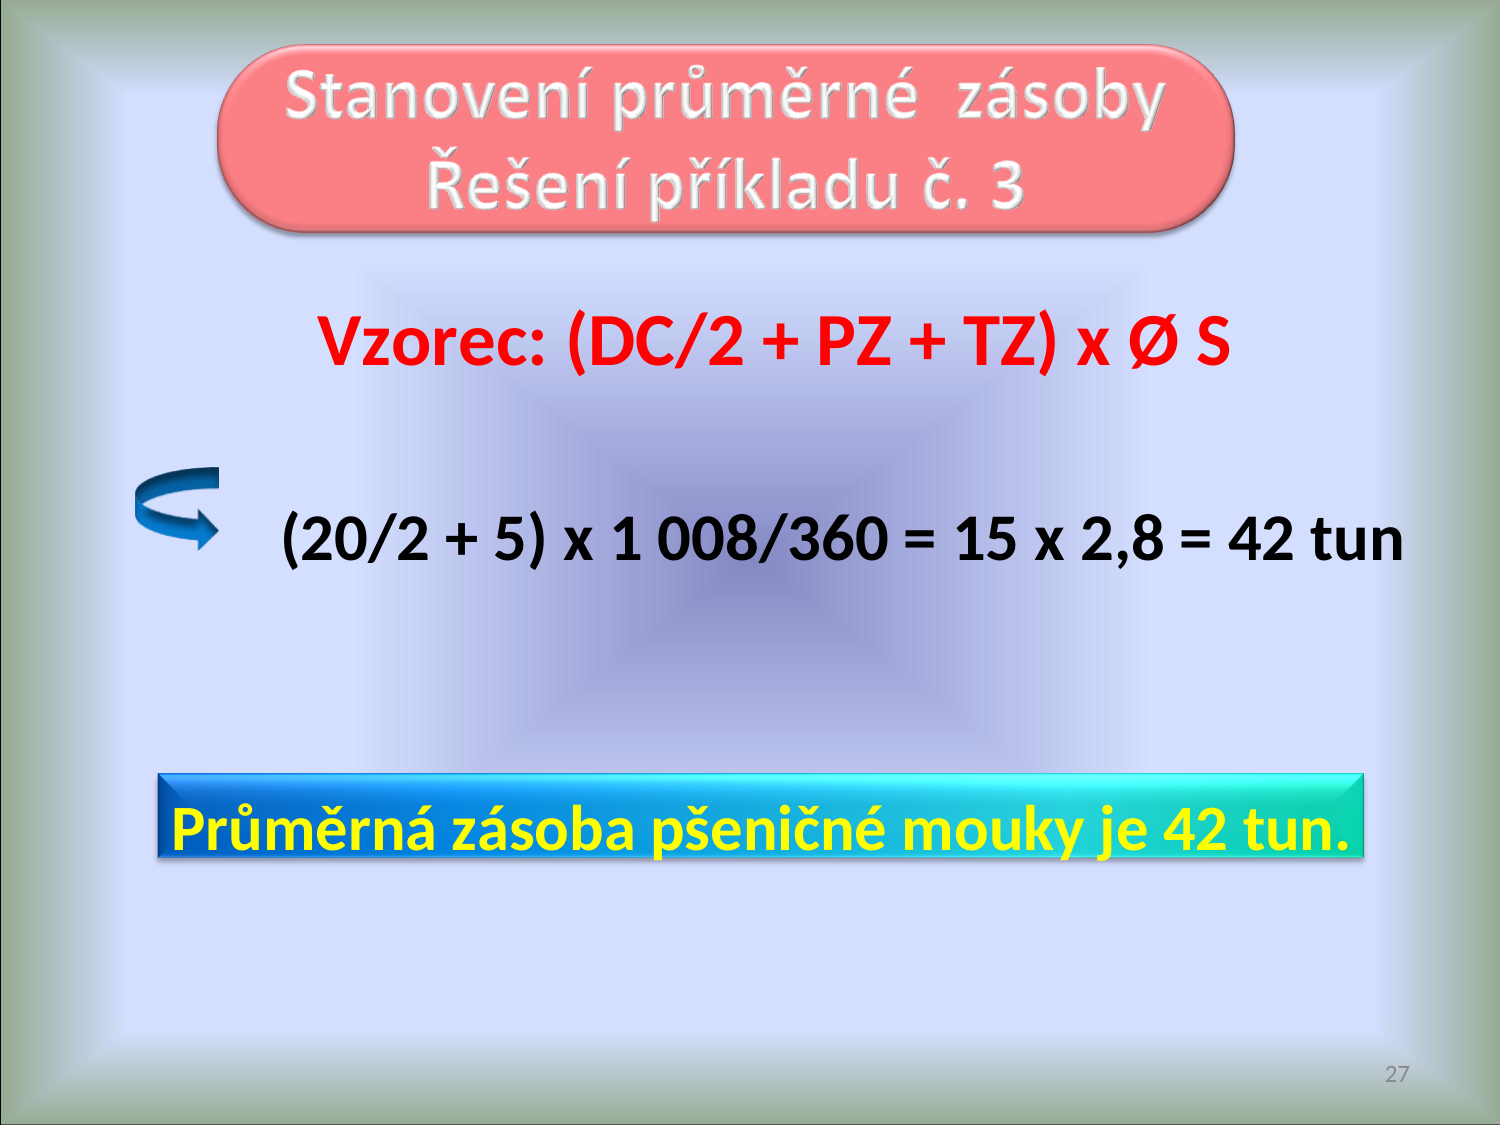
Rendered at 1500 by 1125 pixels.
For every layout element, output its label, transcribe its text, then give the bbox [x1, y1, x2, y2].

list Vzorec: (DC/2 + PZ + TZ) x Ø S (20/2 + 5) x 1 008/360 = 15 x 2,8 = 42 tun Průměrná zásoba pšeničné mouky je 42 tun. [100, 184, 1451, 968]
picture [0, 0, 1500, 1125]
text_box [208, 21, 1243, 246]
text_box <číslo> [1074, 1042, 1426, 1103]
